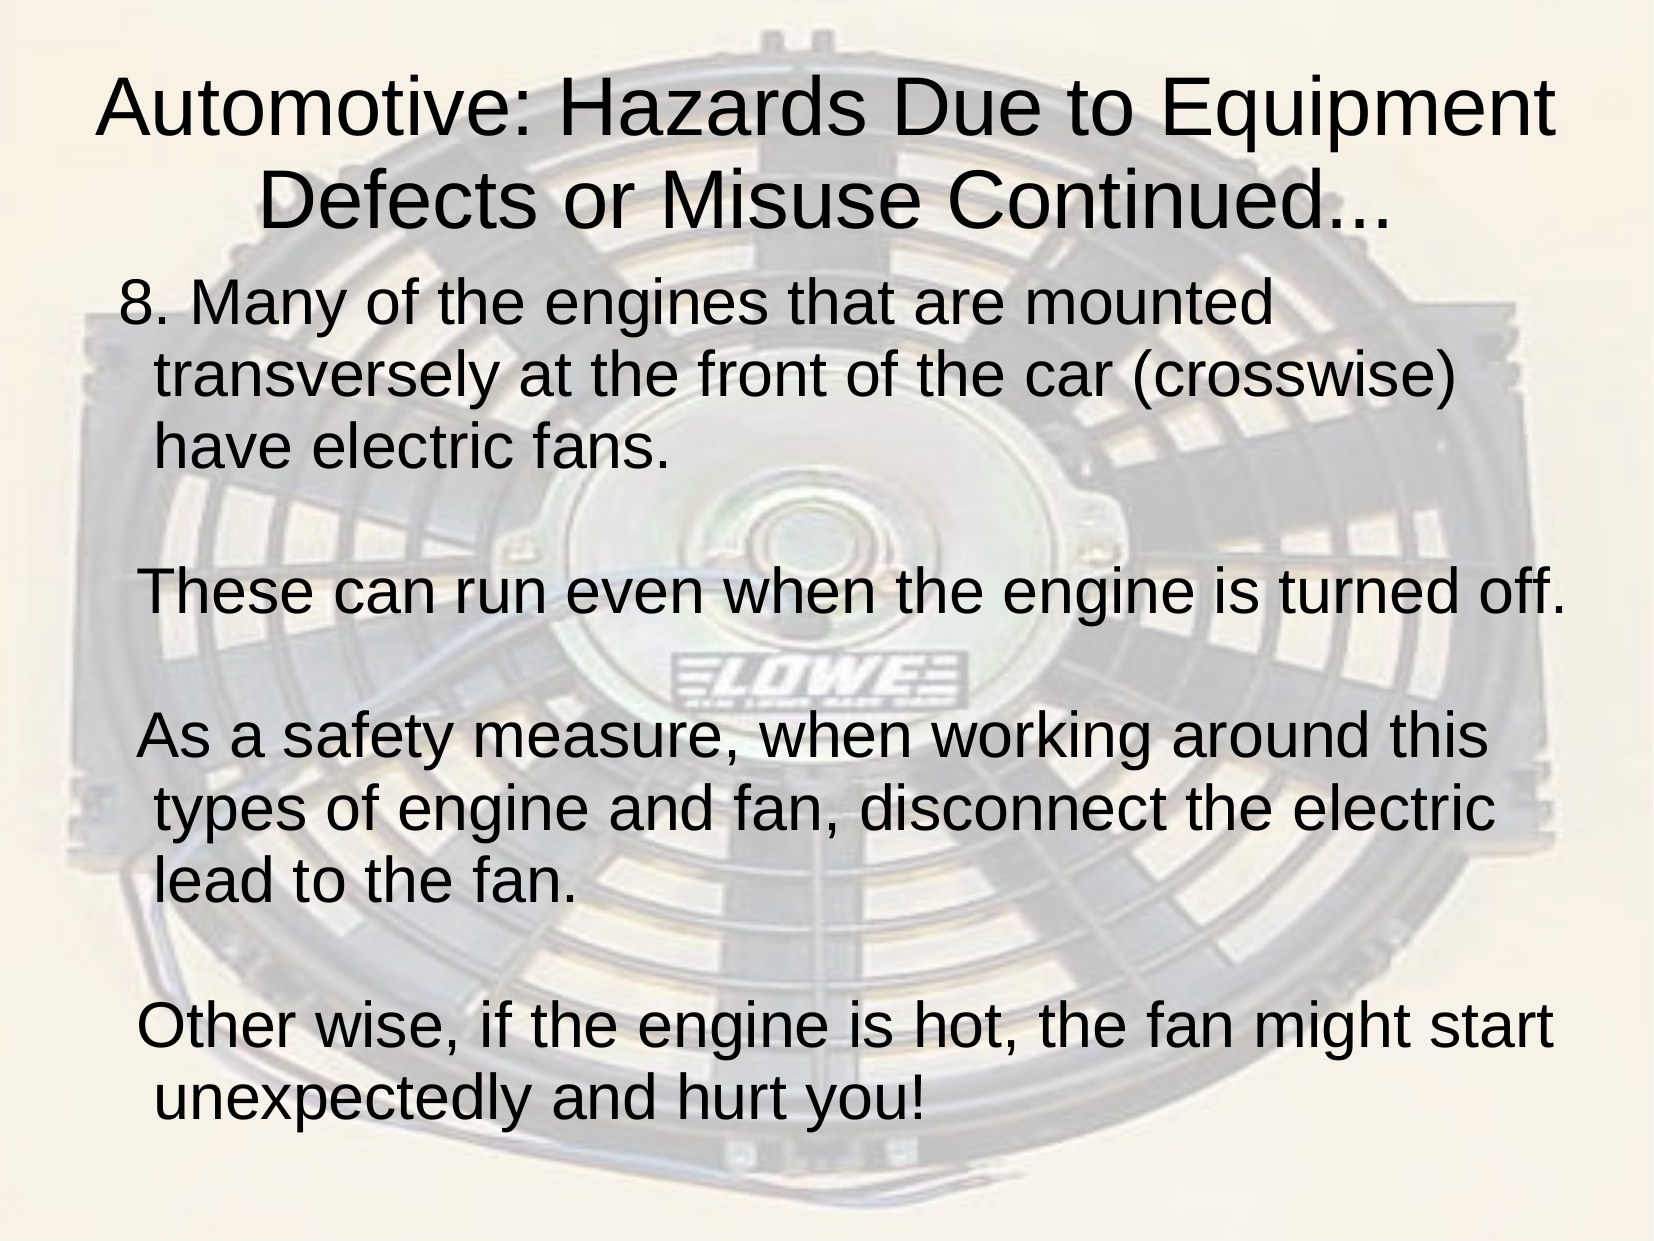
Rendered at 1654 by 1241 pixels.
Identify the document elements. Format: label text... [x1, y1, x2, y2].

picture [0, 0, 1654, 1241]
title Automotive: Hazards Due to Equipment Defects or Misuse Continued... [82, 56, 1571, 229]
subtitle 8. Many of the engines that are mounted transversely at the front of the car (crosswise) have electric fans. These can run even when the engine is turned off. As a safety measure, when working around this types of engine and fan, disconnect the electric lead to the fan. Other wise, if the engine is hot, the fan might start unexpectedly and hurt you! [82, 229, 1571, 1170]
